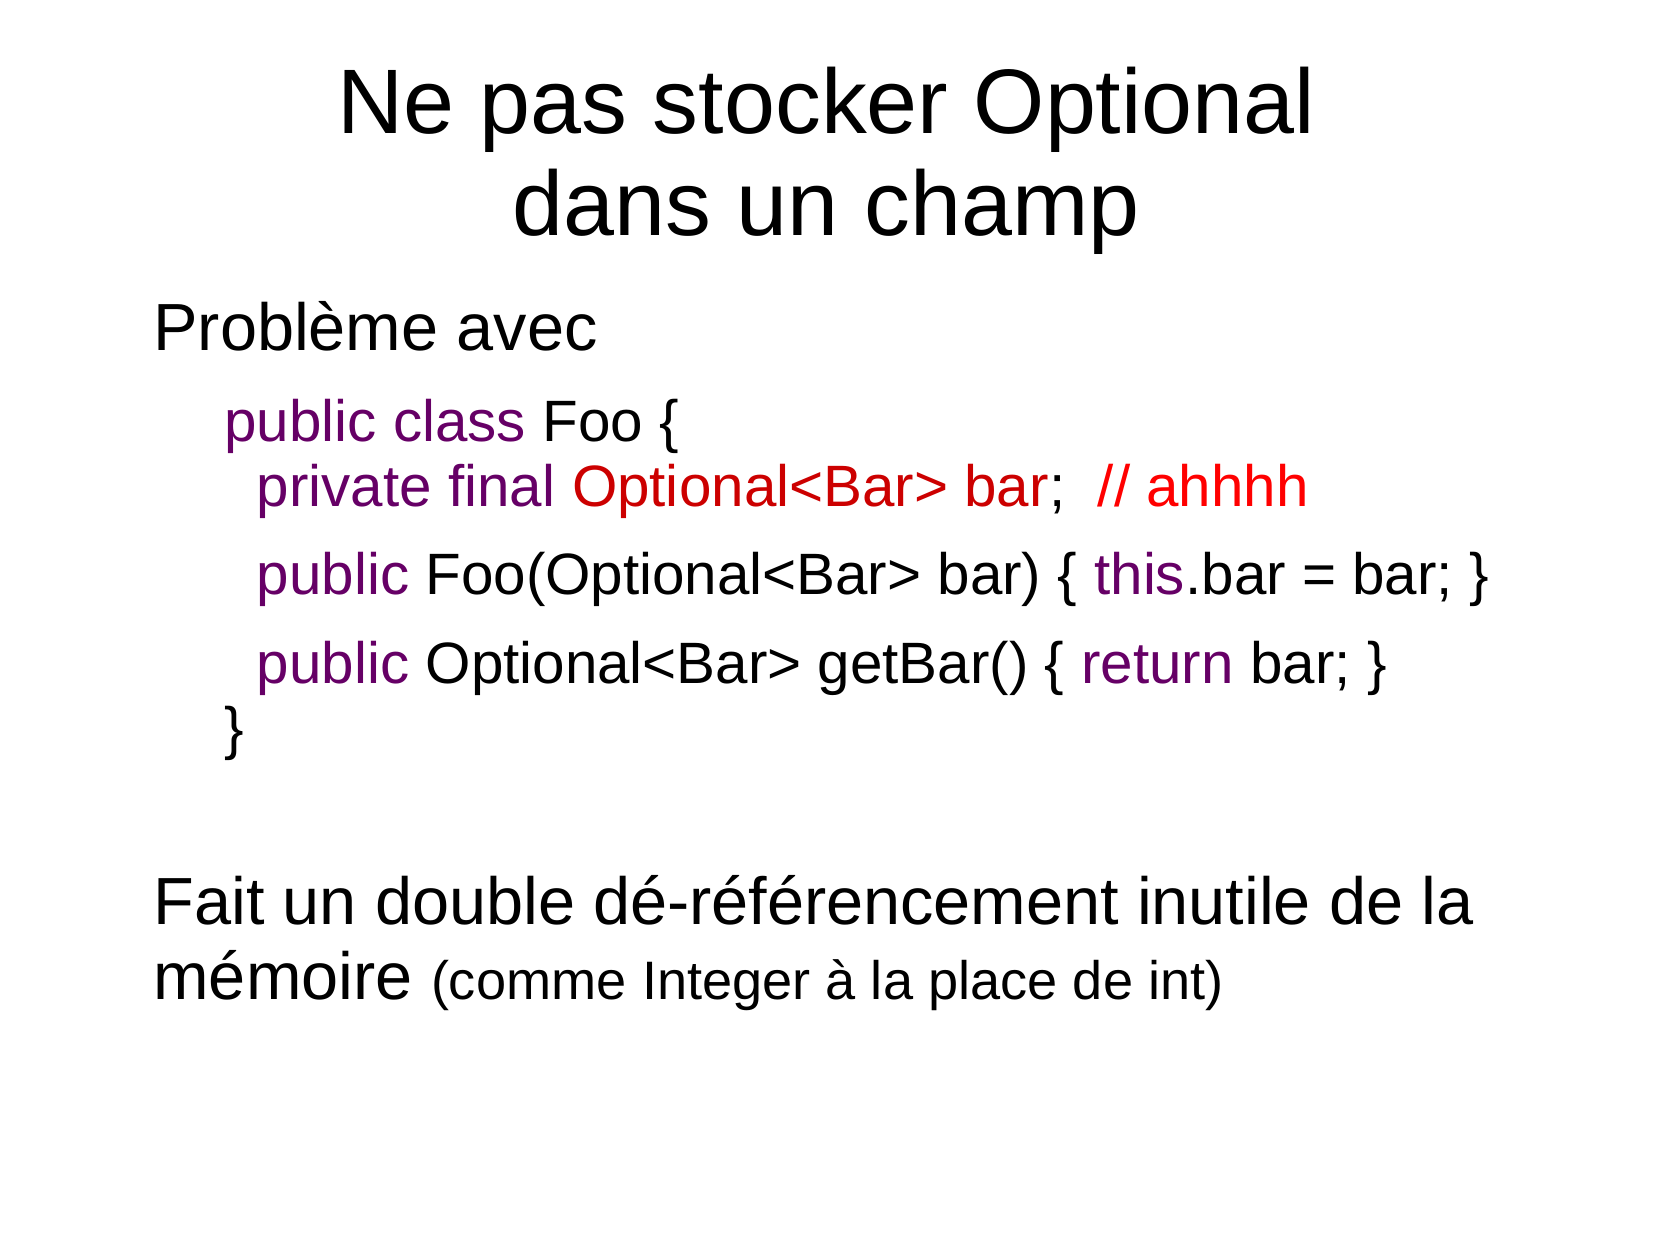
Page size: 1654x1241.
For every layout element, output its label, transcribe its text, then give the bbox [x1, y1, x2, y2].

title Ne pas stocker Optional dans un champ [82, 49, 1571, 257]
list Problème avec public class Foo { private final Optional<Bar> bar; // ahhhh public Foo(Optional<Bar> bar) { this.bar = bar; } public Optional<Bar> getBar() { return bar; } } Fait un double dé-référencement inutile de la mémoire (comme Integer à la place de int) [82, 290, 1571, 1186]
